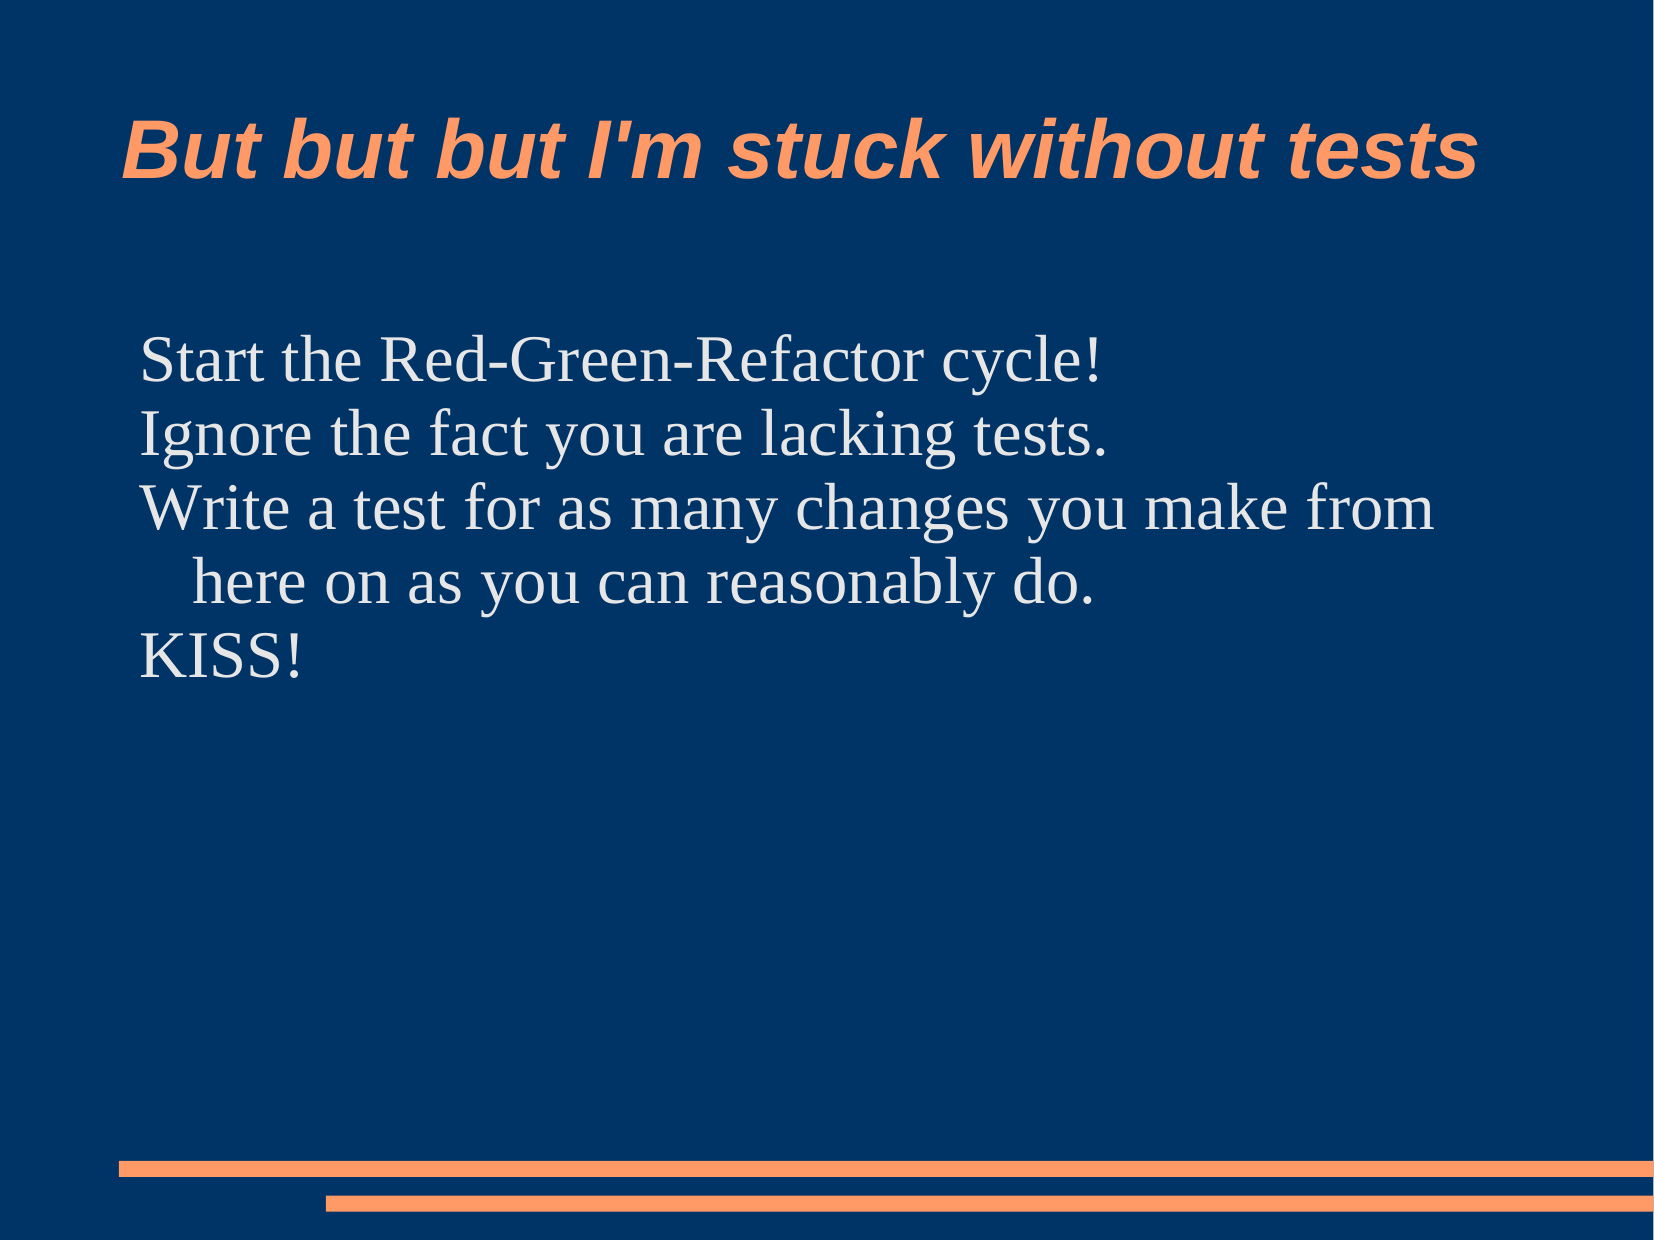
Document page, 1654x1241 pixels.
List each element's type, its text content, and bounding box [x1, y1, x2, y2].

list Start the Red-Green-Refactor cycle! Ignore the fact you are lacking tests. Write a test for as many changes you make from here on as you can reasonably do. KISS! [121, 322, 1561, 1118]
title But but but I'm stuck without tests [121, 53, 1534, 247]
